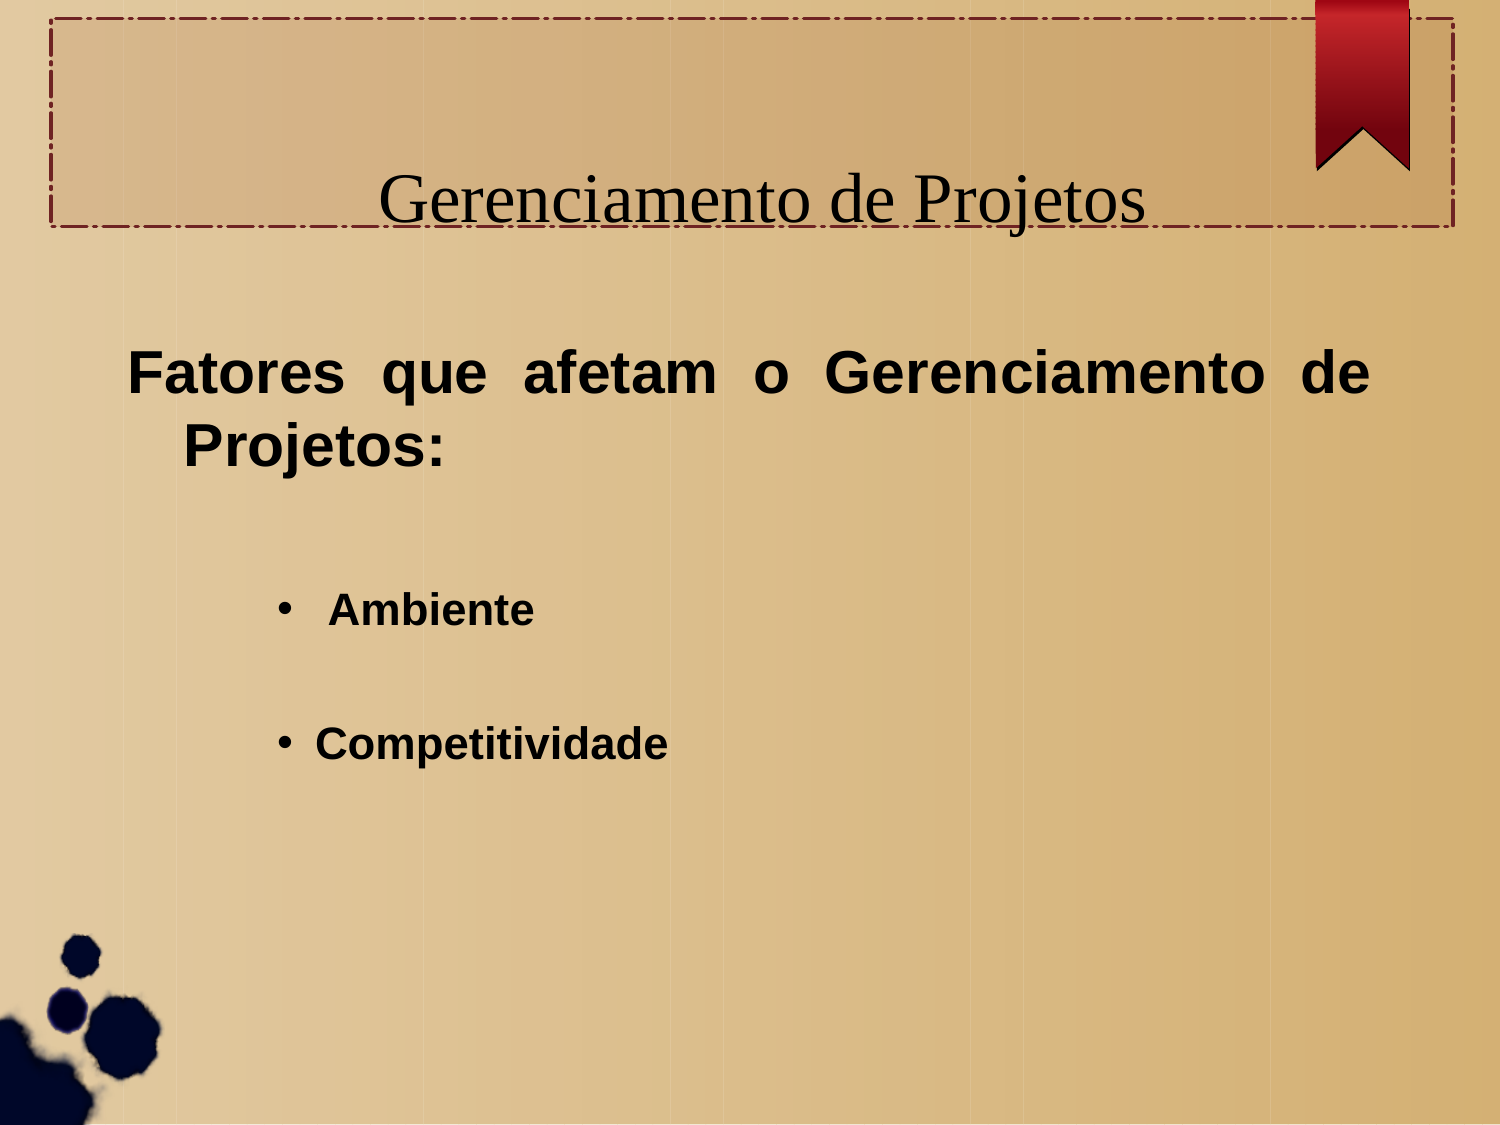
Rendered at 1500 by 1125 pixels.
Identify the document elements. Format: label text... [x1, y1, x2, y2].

title Gerenciamento de Projetos [112, 99, 1388, 288]
list Fatores que afetam o Gerenciamento de Projetos: Ambiente Competitividade [112, 324, 1388, 1000]
